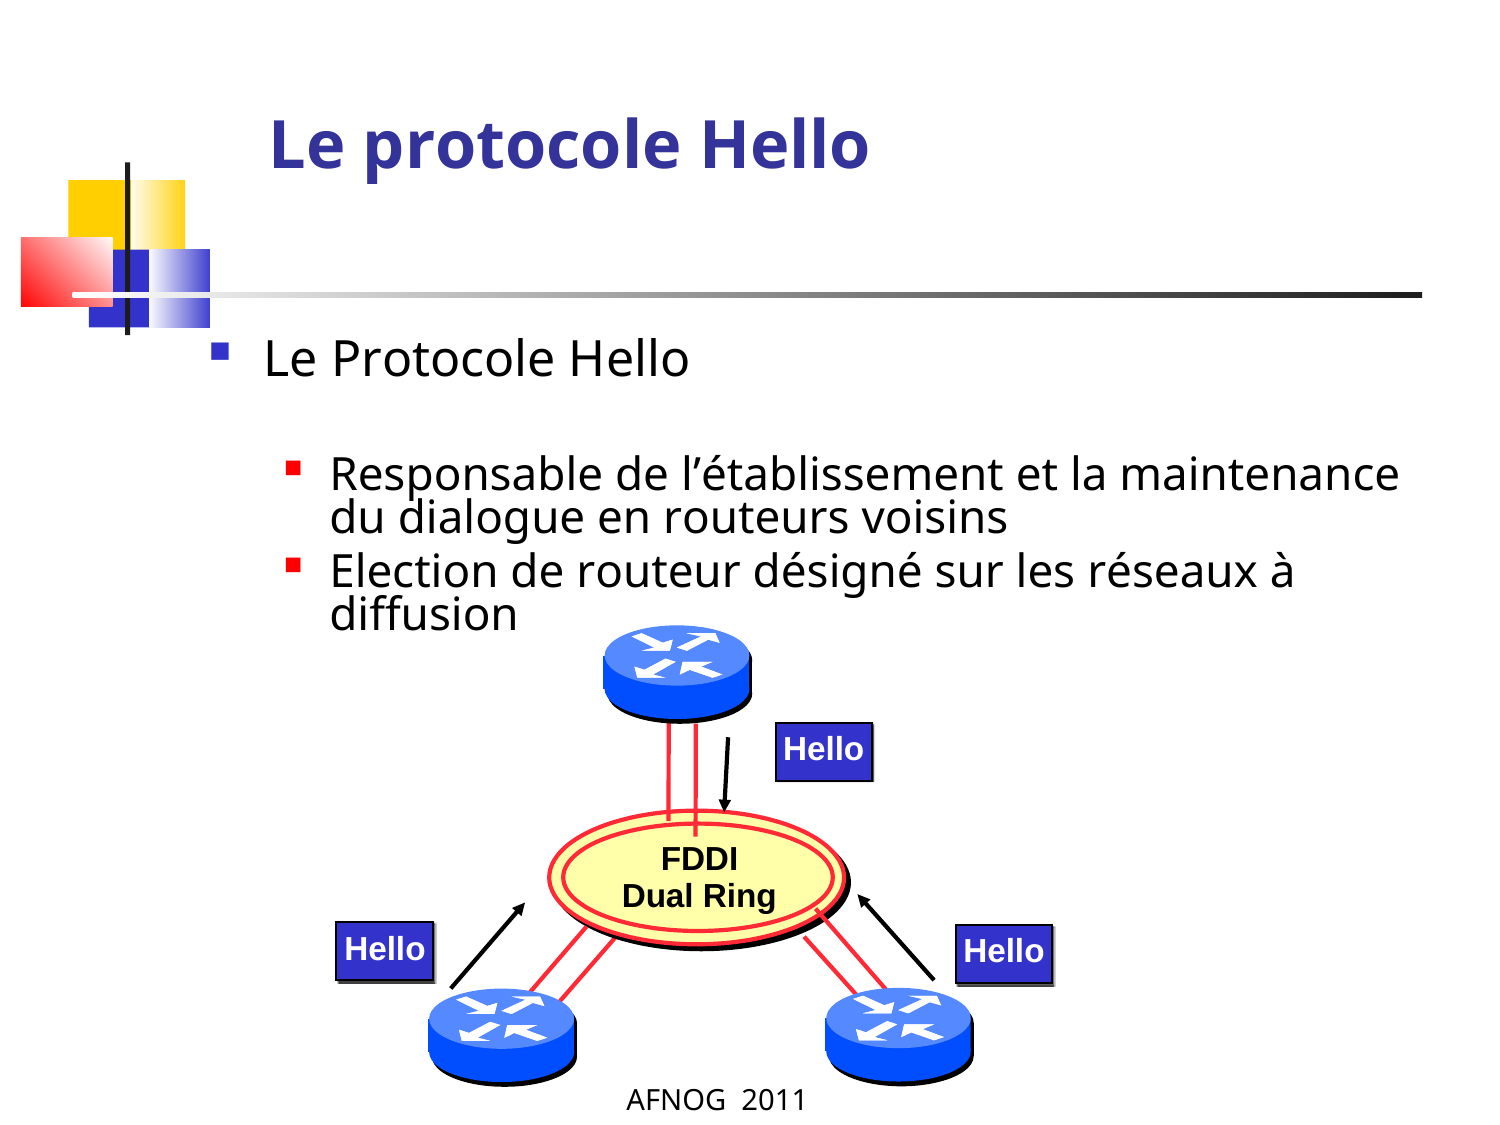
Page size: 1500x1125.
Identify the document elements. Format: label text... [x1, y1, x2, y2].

text_box [549, 810, 851, 952]
title Le protocole Hello [253, 66, 1323, 198]
text_box [336, 975, 433, 981]
text_box Hello [948, 925, 1060, 978]
list Le Protocole Hello Responsable de l’établissement et la maintenance du dialogue en routeurs voisins Election de routeur désigné sur les réseaux à diffusion [193, 331, 1469, 657]
picture [820, 983, 984, 1098]
text_box FDDI Dual Ring [604, 832, 795, 924]
text_box Hello [768, 723, 880, 776]
text_box [955, 978, 1053, 984]
text_box AFNOG 2011 [480, 1050, 955, 1125]
picture [423, 983, 588, 1098]
text_box Hello [329, 923, 441, 975]
picture [598, 620, 763, 735]
text_box [775, 776, 872, 781]
